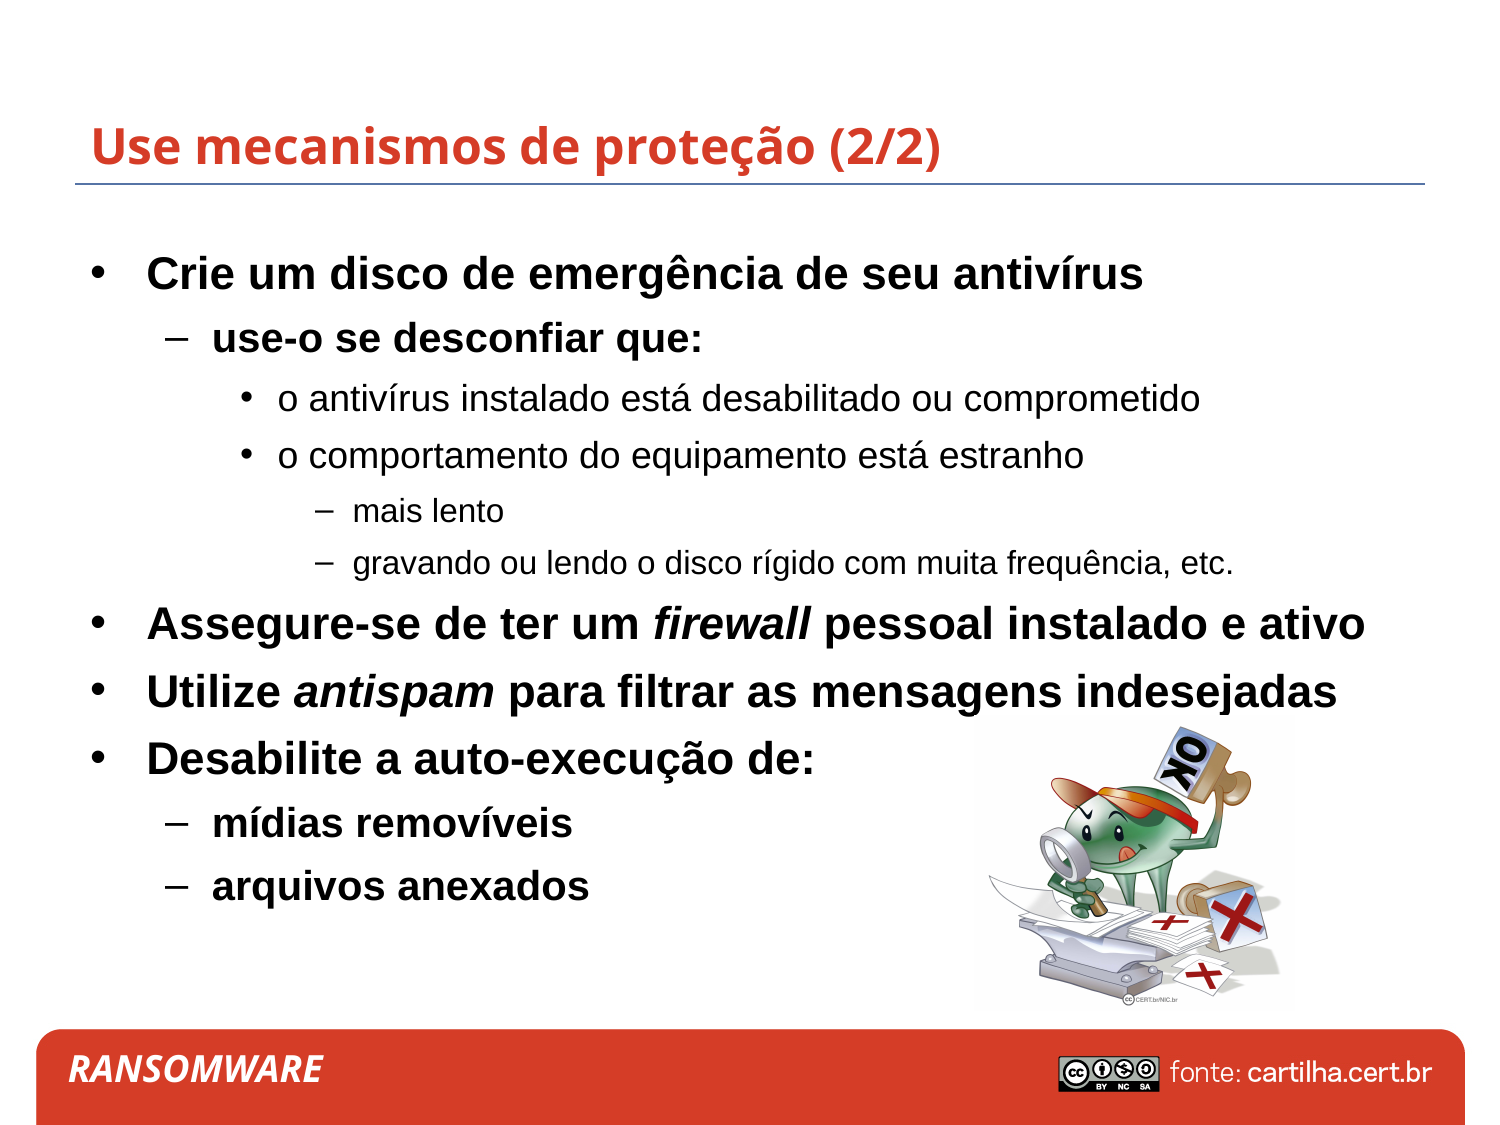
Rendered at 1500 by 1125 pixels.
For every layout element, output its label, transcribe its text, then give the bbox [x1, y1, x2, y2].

picture [0, 0, 1500, 1125]
title Use mecanismos de proteção (2/2) [75, 54, 1425, 182]
list Crie um disco de emergência de seu antivírus use-o se desconfiar que: o antivírus instalado está desabilitado ou comprometido o comportamento do equipamento está estranho mais lento gravando ou lendo o disco rígido com muita frequência, etc. Assegure-se de ter um firewall pessoal instalado e ativo Utilize antispam para filtrar as mensagens indesejadas Desabilite a auto-execução de: mídias removíveis arquivos anexados [75, 236, 1425, 979]
